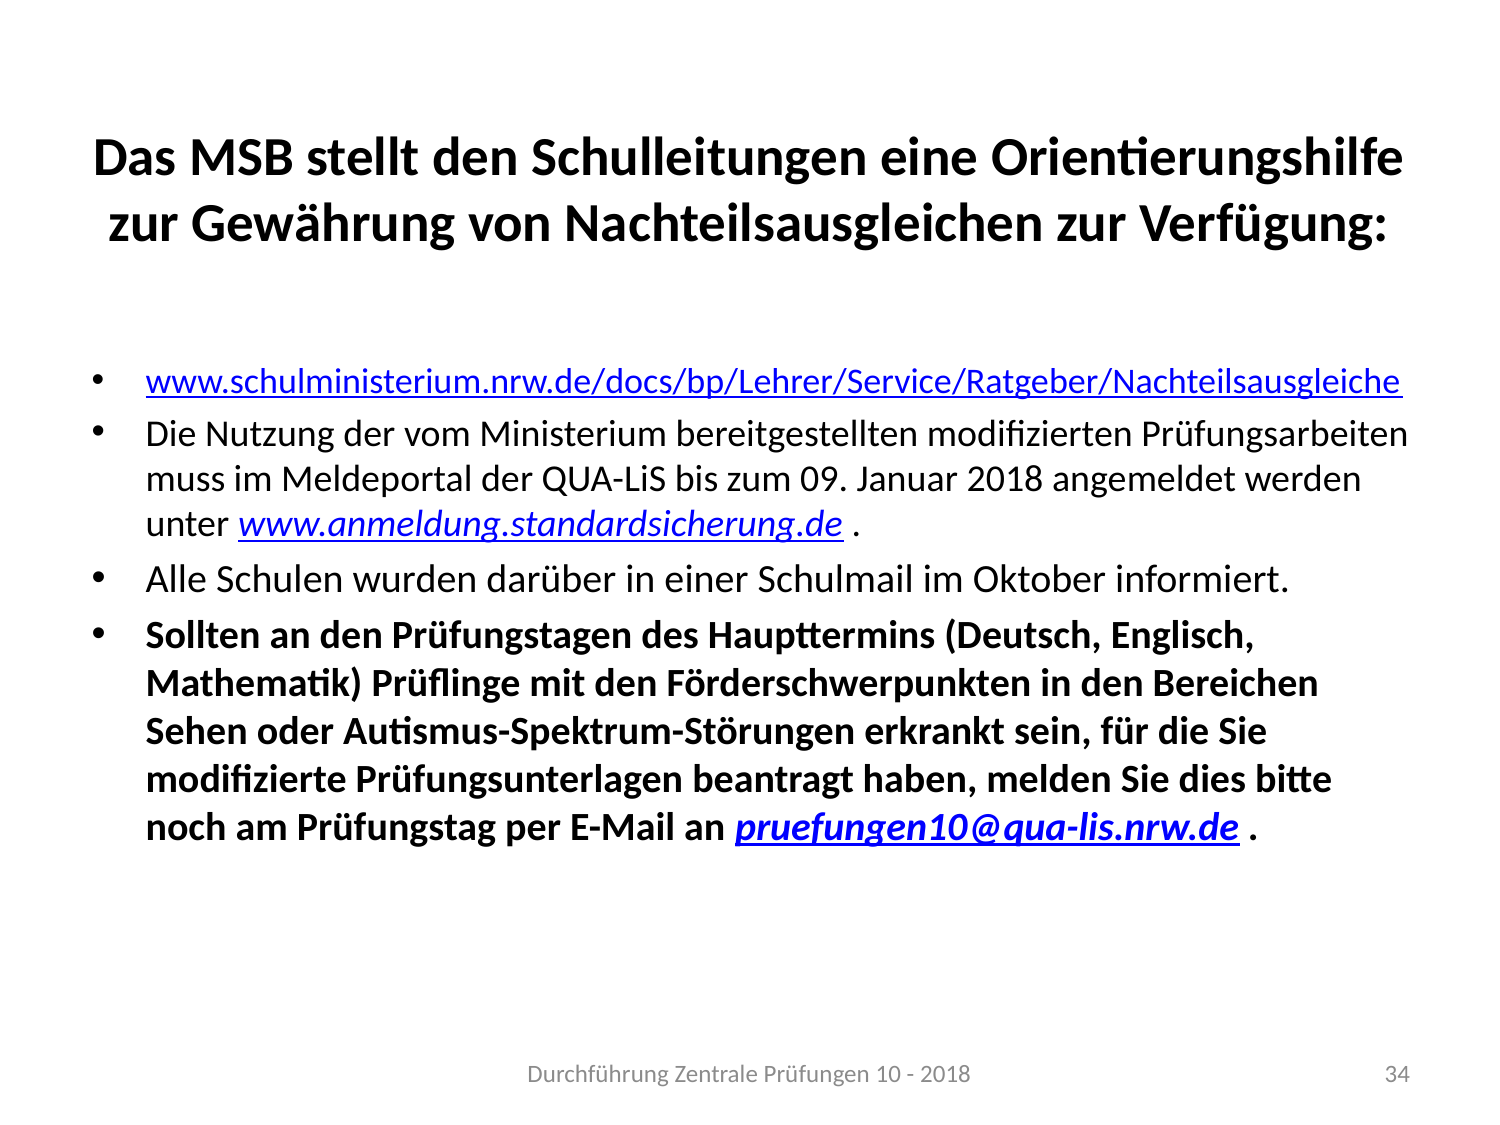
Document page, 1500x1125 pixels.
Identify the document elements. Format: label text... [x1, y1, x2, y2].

list www.schulministerium.nrw.de/docs/bp/Lehrer/Service/Ratgeber/Nachteilsausgleiche Die Nutzung der vom Ministerium bereitgestellten modifizierten Prüfungsarbeiten muss im Meldeportal der QUA-LiS bis zum 09. Januar 2018 angemeldet werden unter www.anmeldung.standardsicherung.de . Alle Schulen wurden darüber in einer Schulmail im Oktober informiert. Sollten an den Prüfungstagen des Haupttermins (Deutsch, Englisch, Mathematik) Prüflinge mit den Förderschwerpunkten in den Bereichen Sehen oder Autismus-Spektrum-Störungen erkrankt sein, für die Sie modifizierte Prüfungsunterlagen beantragt haben, melden Sie dies bitte noch am Prüfungstag per E-Mail an pruefungen10@qua-lis.nrw.de . [76, 349, 1436, 858]
footer Durchführung Zentrale Prüfungen 10 - 2018 [512, 1042, 988, 1103]
slide_number <Foliennummer> [1074, 1042, 1425, 1103]
title Das MSB stellt den Schulleitungen eine Orientierungshilfe zur Gewährung von Nachteilsausgleichen zur Verfügung: [76, 101, 1424, 337]
